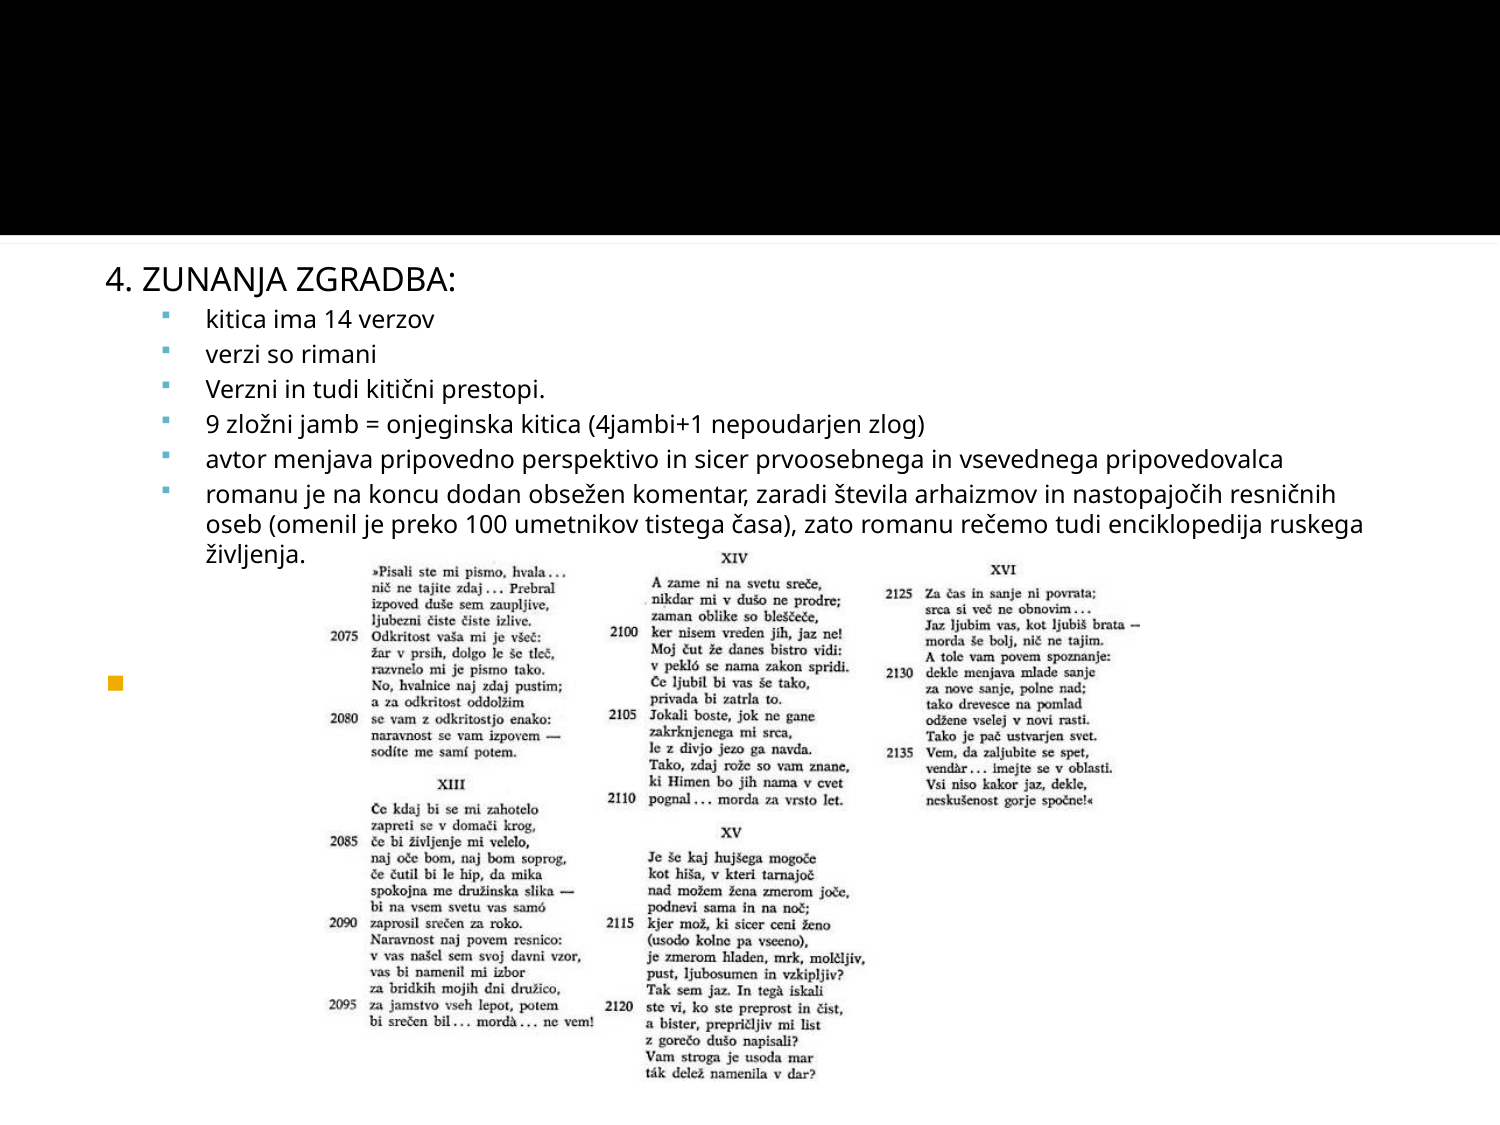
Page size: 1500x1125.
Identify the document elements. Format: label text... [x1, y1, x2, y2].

picture [324, 550, 1140, 1088]
list 4. ZUNANJA ZGRADBA: kitica ima 14 verzov verzi so rimani Verzni in tudi kitični prestopi. 9 zložni jamb = onjeginska kitica (4jambi+1 nepoudarjen zlog) avtor menjava pripovedno perspektivo in sicer prvoosebnega in vsevednega pripovedovalca romanu je na koncu dodan obsežen komentar, zaradi števila arhaizmov in nastopajočih resničnih oseb (omenil je preko 100 umetnikov tistega časa), zato romanu rečemo tudi enciklopedija ruskega življenja. [76, 243, 1414, 1125]
